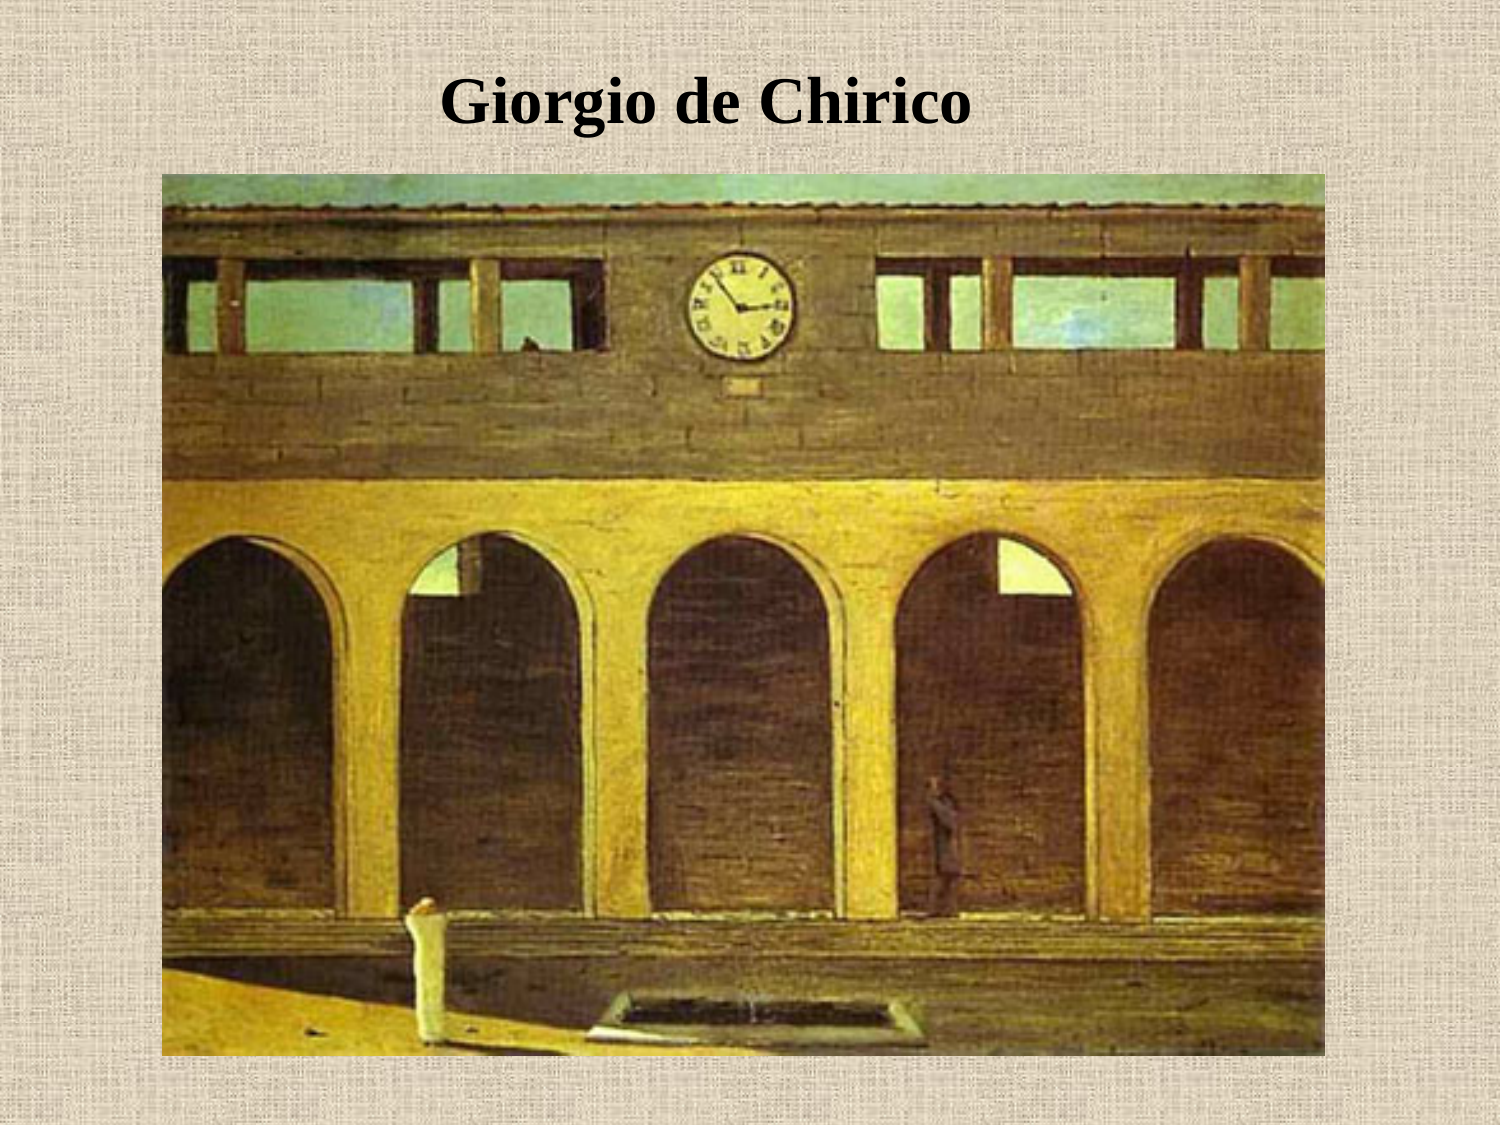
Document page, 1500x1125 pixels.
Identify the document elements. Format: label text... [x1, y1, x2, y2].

picture [0, 0, 1500, 1125]
text_box Giorgio de Chirico [424, 49, 989, 145]
